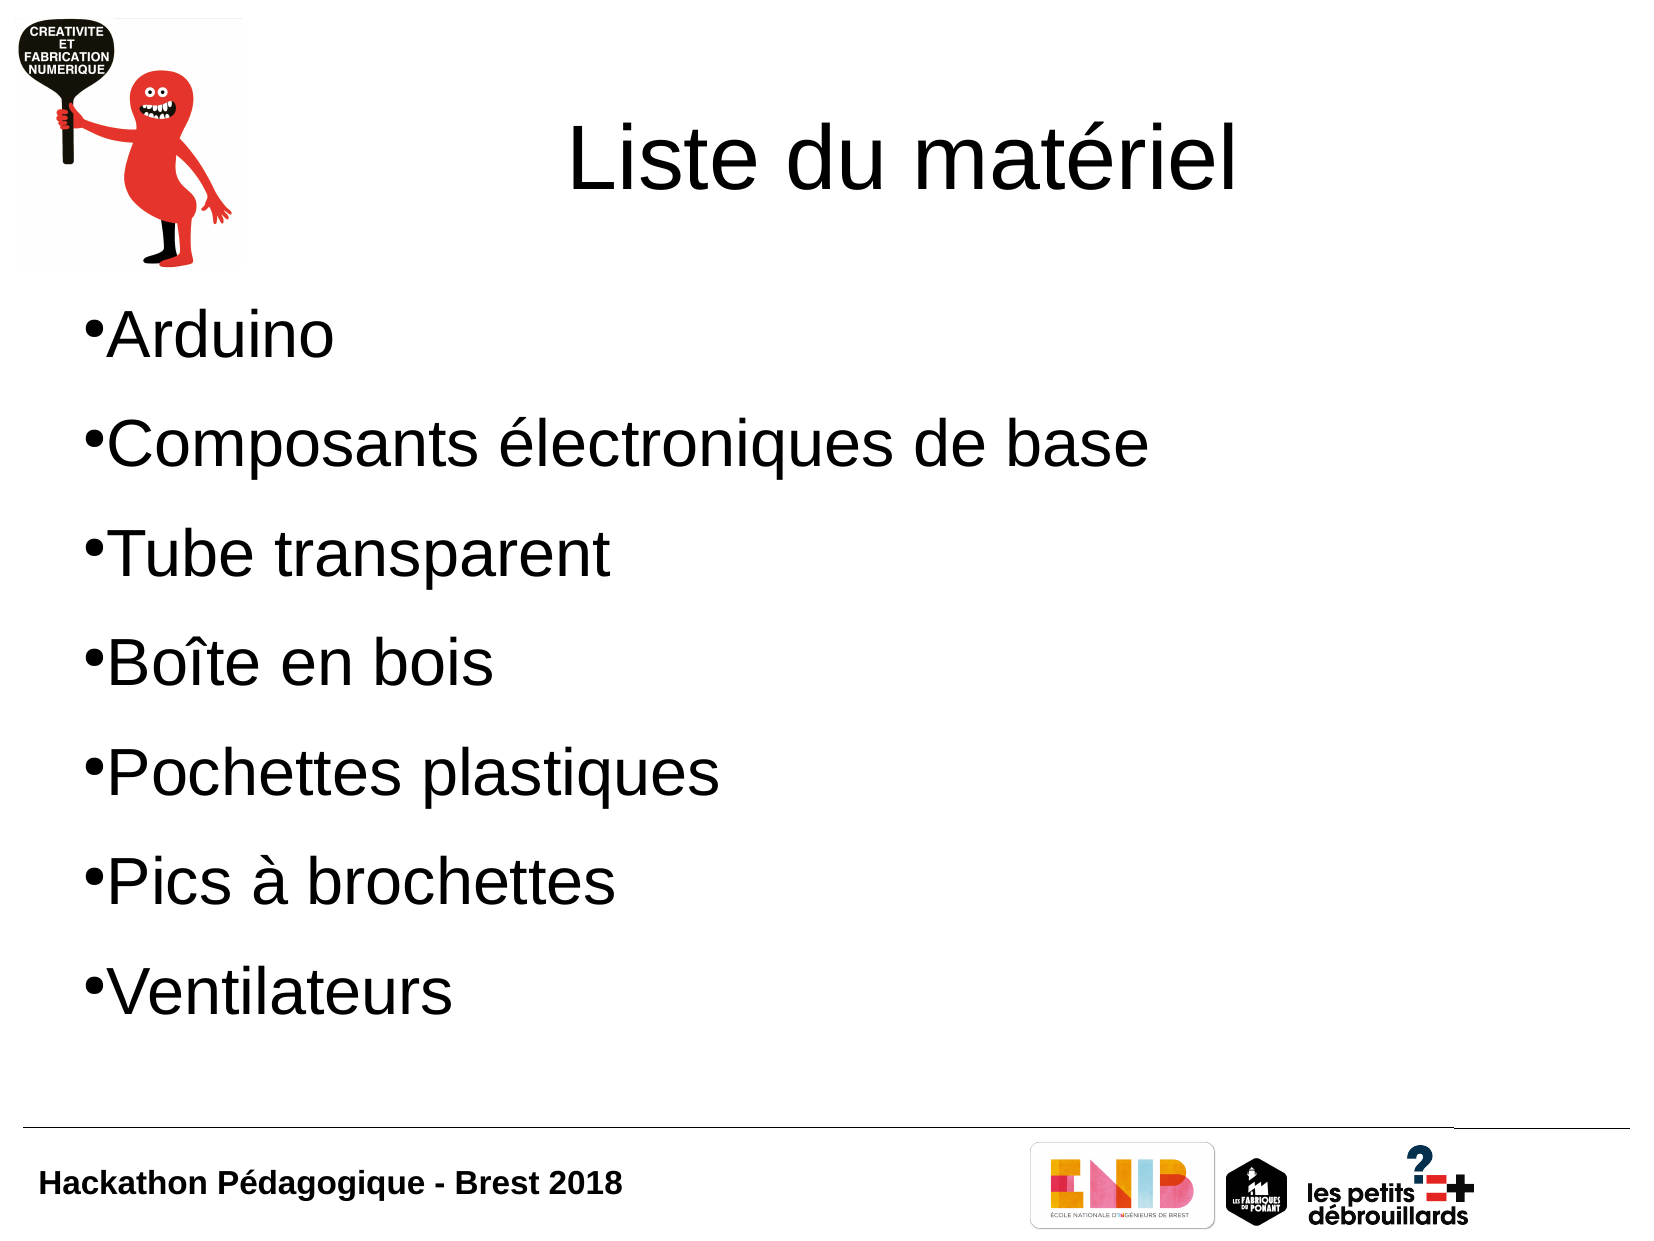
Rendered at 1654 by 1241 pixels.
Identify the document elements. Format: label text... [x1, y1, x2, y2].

list Arduino Composants électroniques de base Tube transparent Boîte en bois Pochettes plastiques Pics à brochettes Ventilateurs [82, 290, 1571, 1109]
picture [15, 18, 243, 269]
title Liste du matériel [236, 49, 1571, 257]
text_box Hackathon Pédagogique - Brest 2018 [23, 1157, 945, 1211]
picture [1308, 1145, 1474, 1225]
picture [1015, 1127, 1287, 1241]
